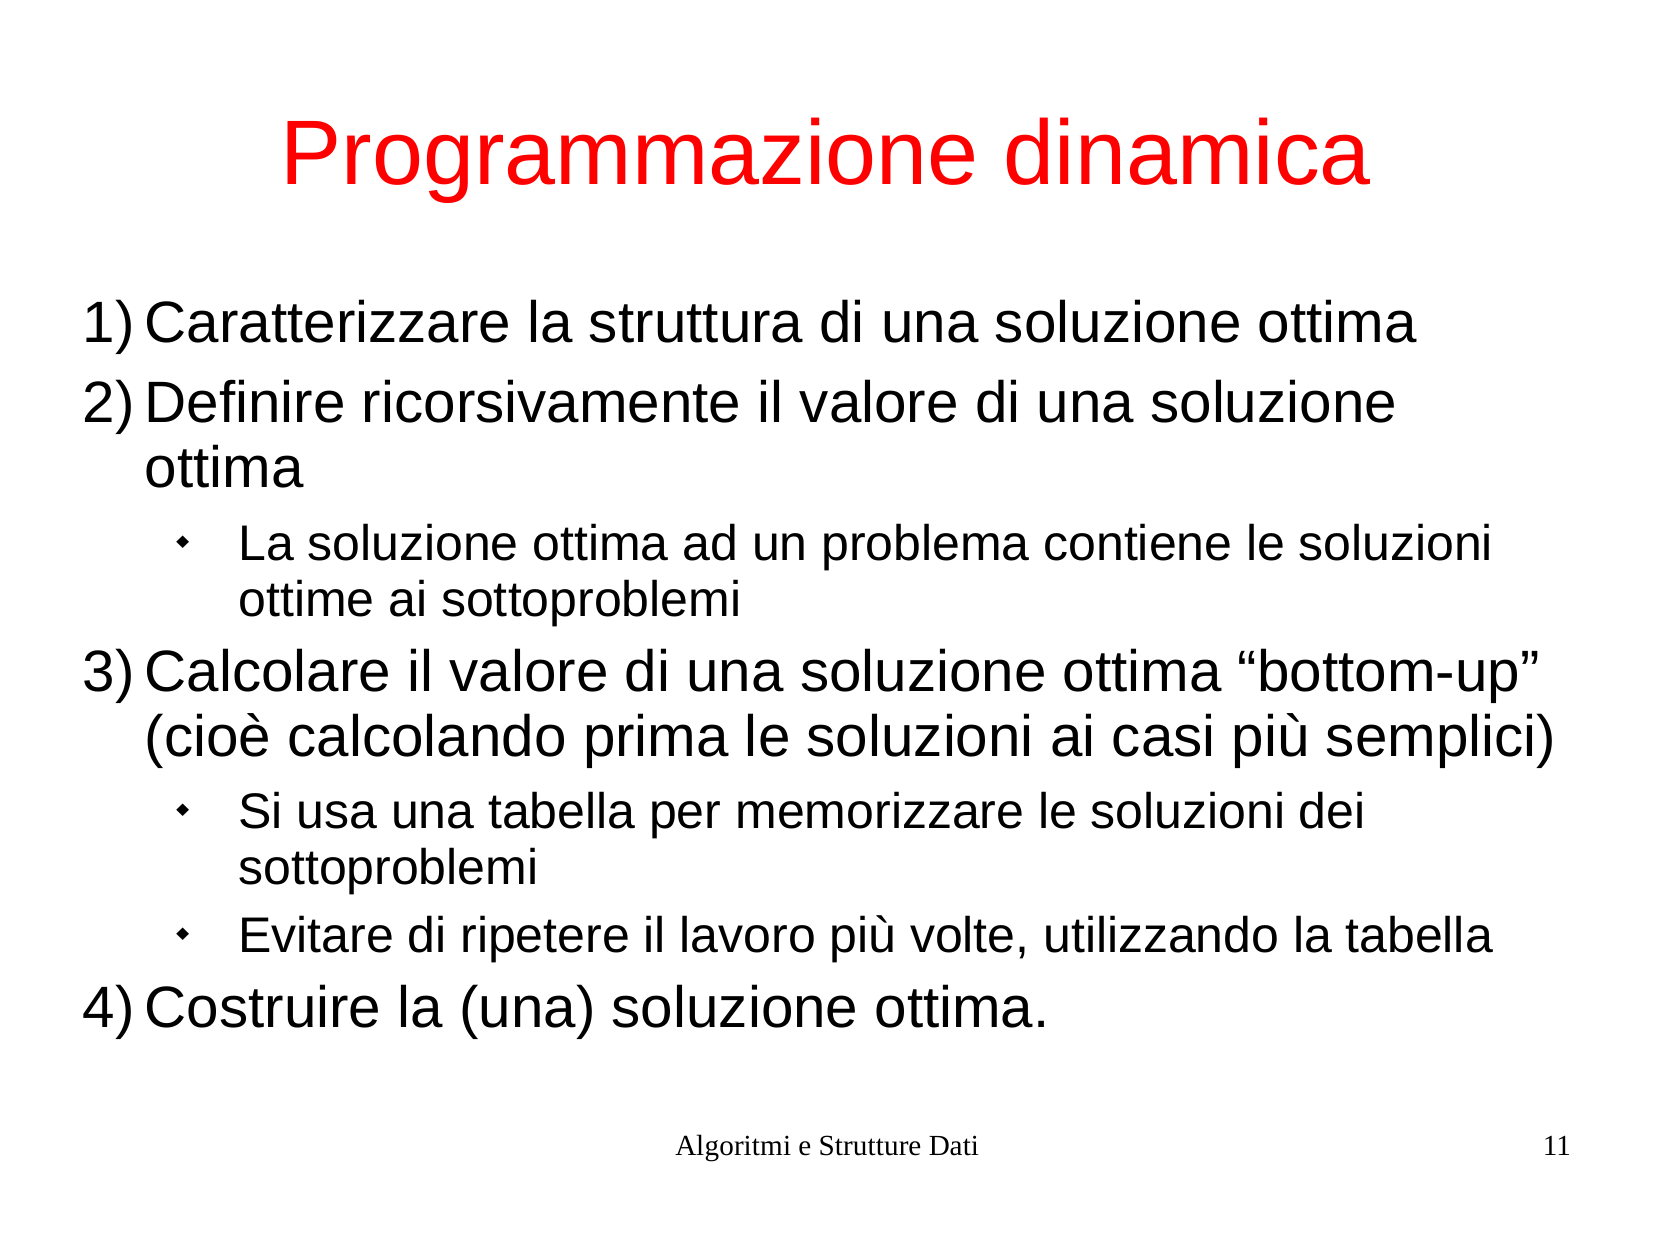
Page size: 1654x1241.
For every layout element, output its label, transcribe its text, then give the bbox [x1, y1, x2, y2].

list Caratterizzare la struttura di una soluzione ottima Definire ricorsivamente il valore di una soluzione ottima La soluzione ottima ad un problema contiene le soluzioni ottime ai sottoproblemi Calcolare il valore di una soluzione ottima “bottom-up” (cioè calcolando prima le soluzioni ai casi più semplici) Si usa una tabella per memorizzare le soluzioni dei sottoproblemi Evitare di ripetere il lavoro più volte, utilizzando la tabella Costruire la (una) soluzione ottima. [82, 290, 1571, 1121]
title Programmazione dinamica [82, 49, 1571, 257]
